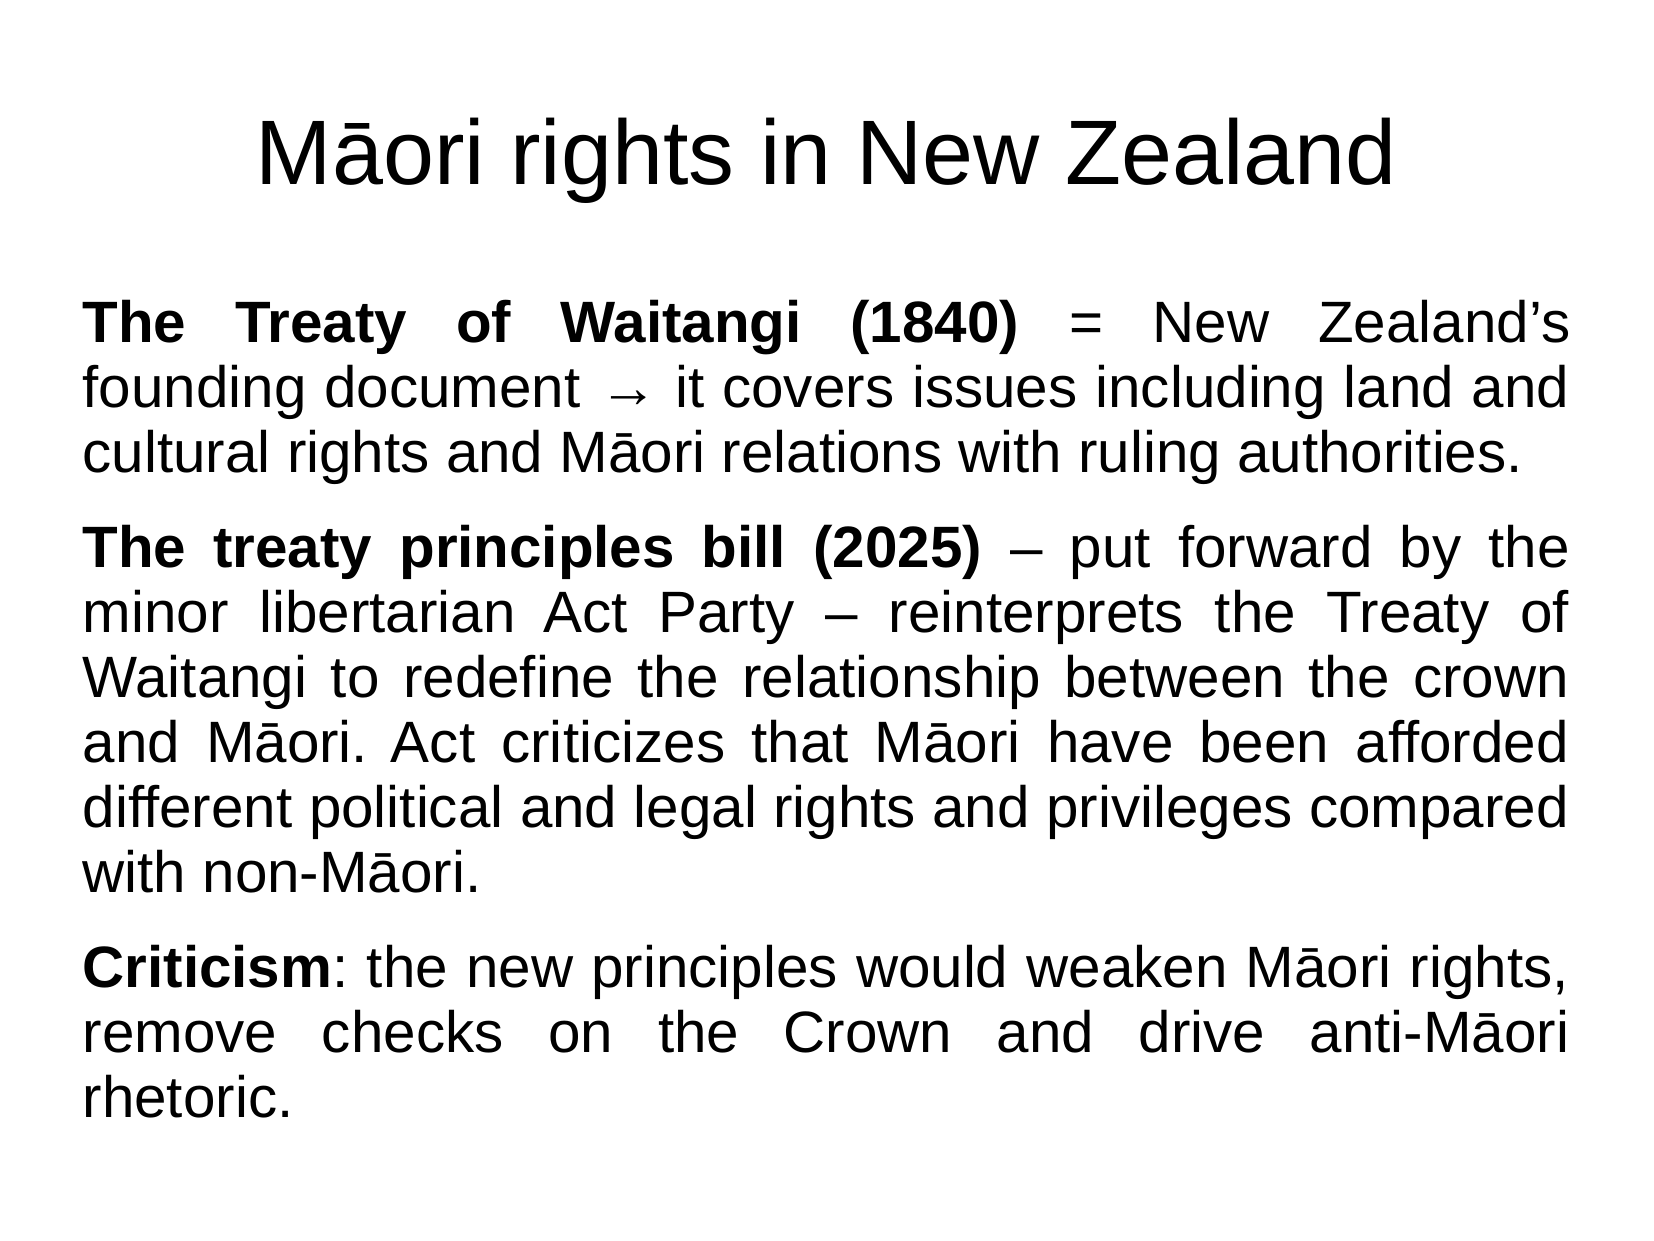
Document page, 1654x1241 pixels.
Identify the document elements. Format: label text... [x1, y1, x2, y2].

list The Treaty of Waitangi (1840) = New Zealand’s founding document → it covers issues including land and cultural rights and Māori relations with ruling authorities. The treaty principles bill (2025) – put forward by the minor libertarian Act Party – reinterprets the Treaty of Waitangi to redefine the relationship between the crown and Māori. Act criticizes that Māori have been afforded different political and legal rights and privileges compared with non-Māori. Criticism: the new principles would weaken Māori rights, remove checks on the Crown and drive anti-Māori rhetoric. [82, 290, 1571, 1132]
title Māori rights in New Zealand [82, 49, 1571, 257]
